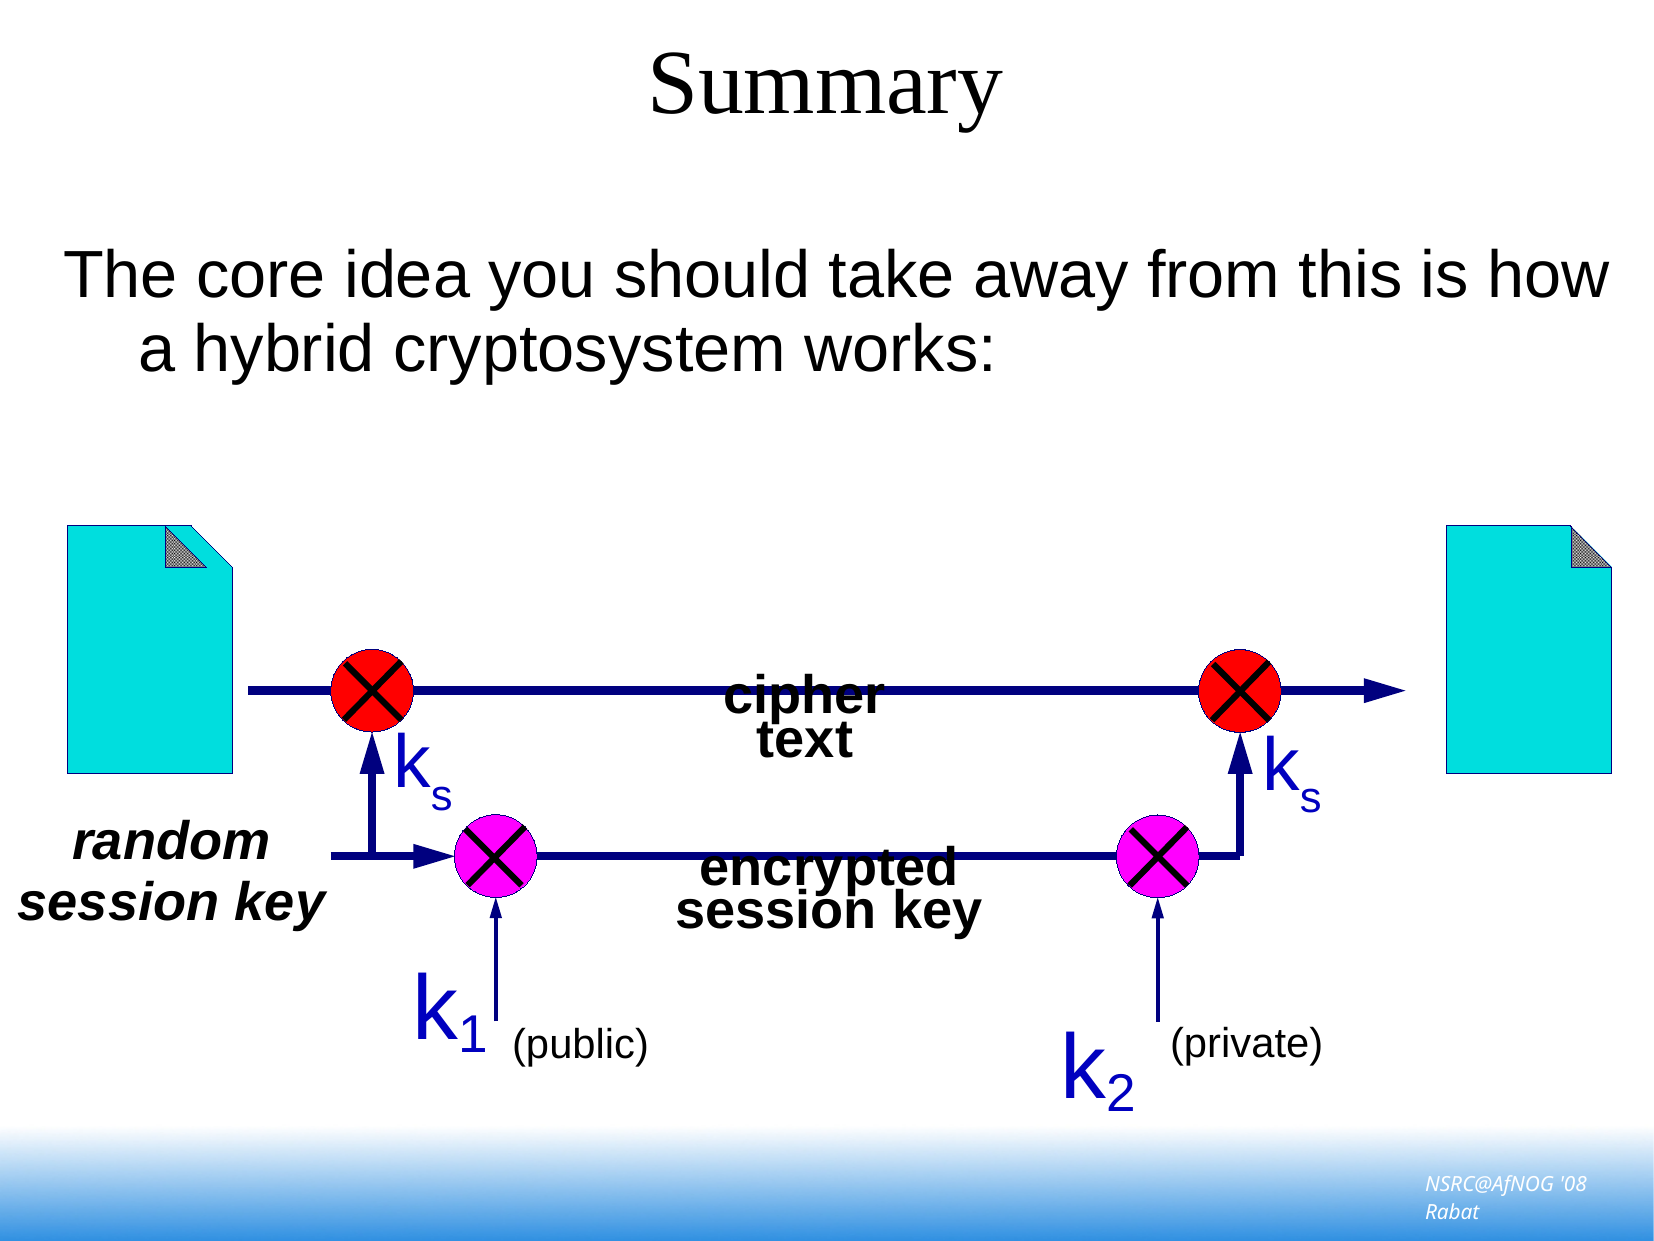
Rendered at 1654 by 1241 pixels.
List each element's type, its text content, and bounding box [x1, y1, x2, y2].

text_box [67, 525, 233, 774]
text_box [1163, 830, 1200, 883]
text_box [1246, 664, 1282, 717]
text_box (public) [512, 1020, 650, 1068]
text_box (private) [1170, 1020, 1324, 1067]
text_box k1 [412, 956, 488, 1065]
text_box [1446, 525, 1612, 774]
list The core idea you should take away from this is how a hybrid cryptosystem works: [63, 236, 1614, 574]
text_box [1116, 814, 1184, 884]
text_box [454, 814, 538, 898]
text_box encrypted session key [675, 850, 984, 938]
title Summary [393, 31, 1258, 148]
text_box [378, 664, 414, 717]
picture [0, 1124, 1654, 1241]
text_box [330, 649, 399, 732]
text_box [1198, 649, 1267, 733]
text_box random session key [17, 810, 326, 932]
text_box ks [1262, 722, 1322, 823]
text_box [1127, 862, 1185, 898]
text_box k2 [1060, 1015, 1137, 1124]
text_box ks [393, 719, 453, 820]
text_box cipher text [723, 679, 887, 767]
